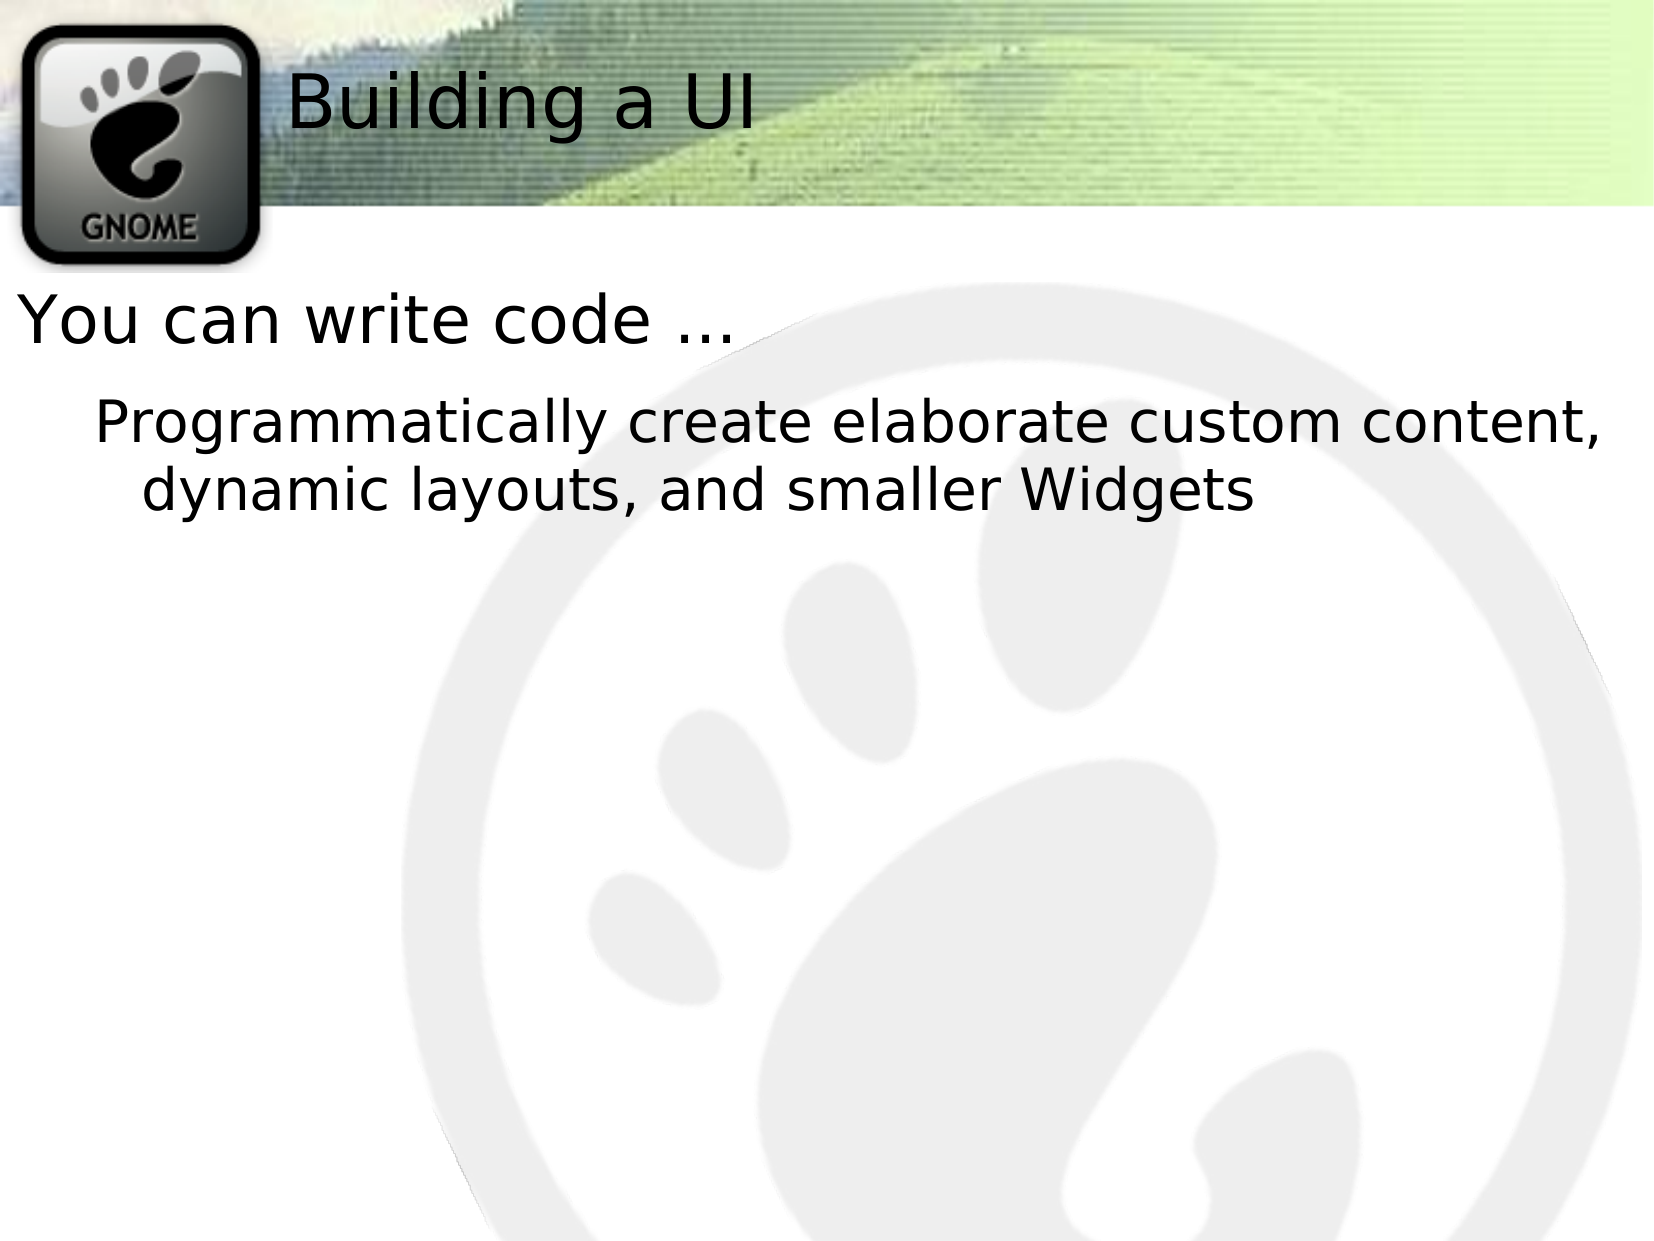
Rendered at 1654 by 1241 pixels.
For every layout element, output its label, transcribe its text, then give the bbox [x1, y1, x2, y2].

picture [0, 207, 1654, 273]
title Building a UI [0, 0, 1654, 207]
list You can write code ... Programmatically create elaborate custom content, dynamic layouts, and smaller Widgets [0, 281, 1654, 1241]
